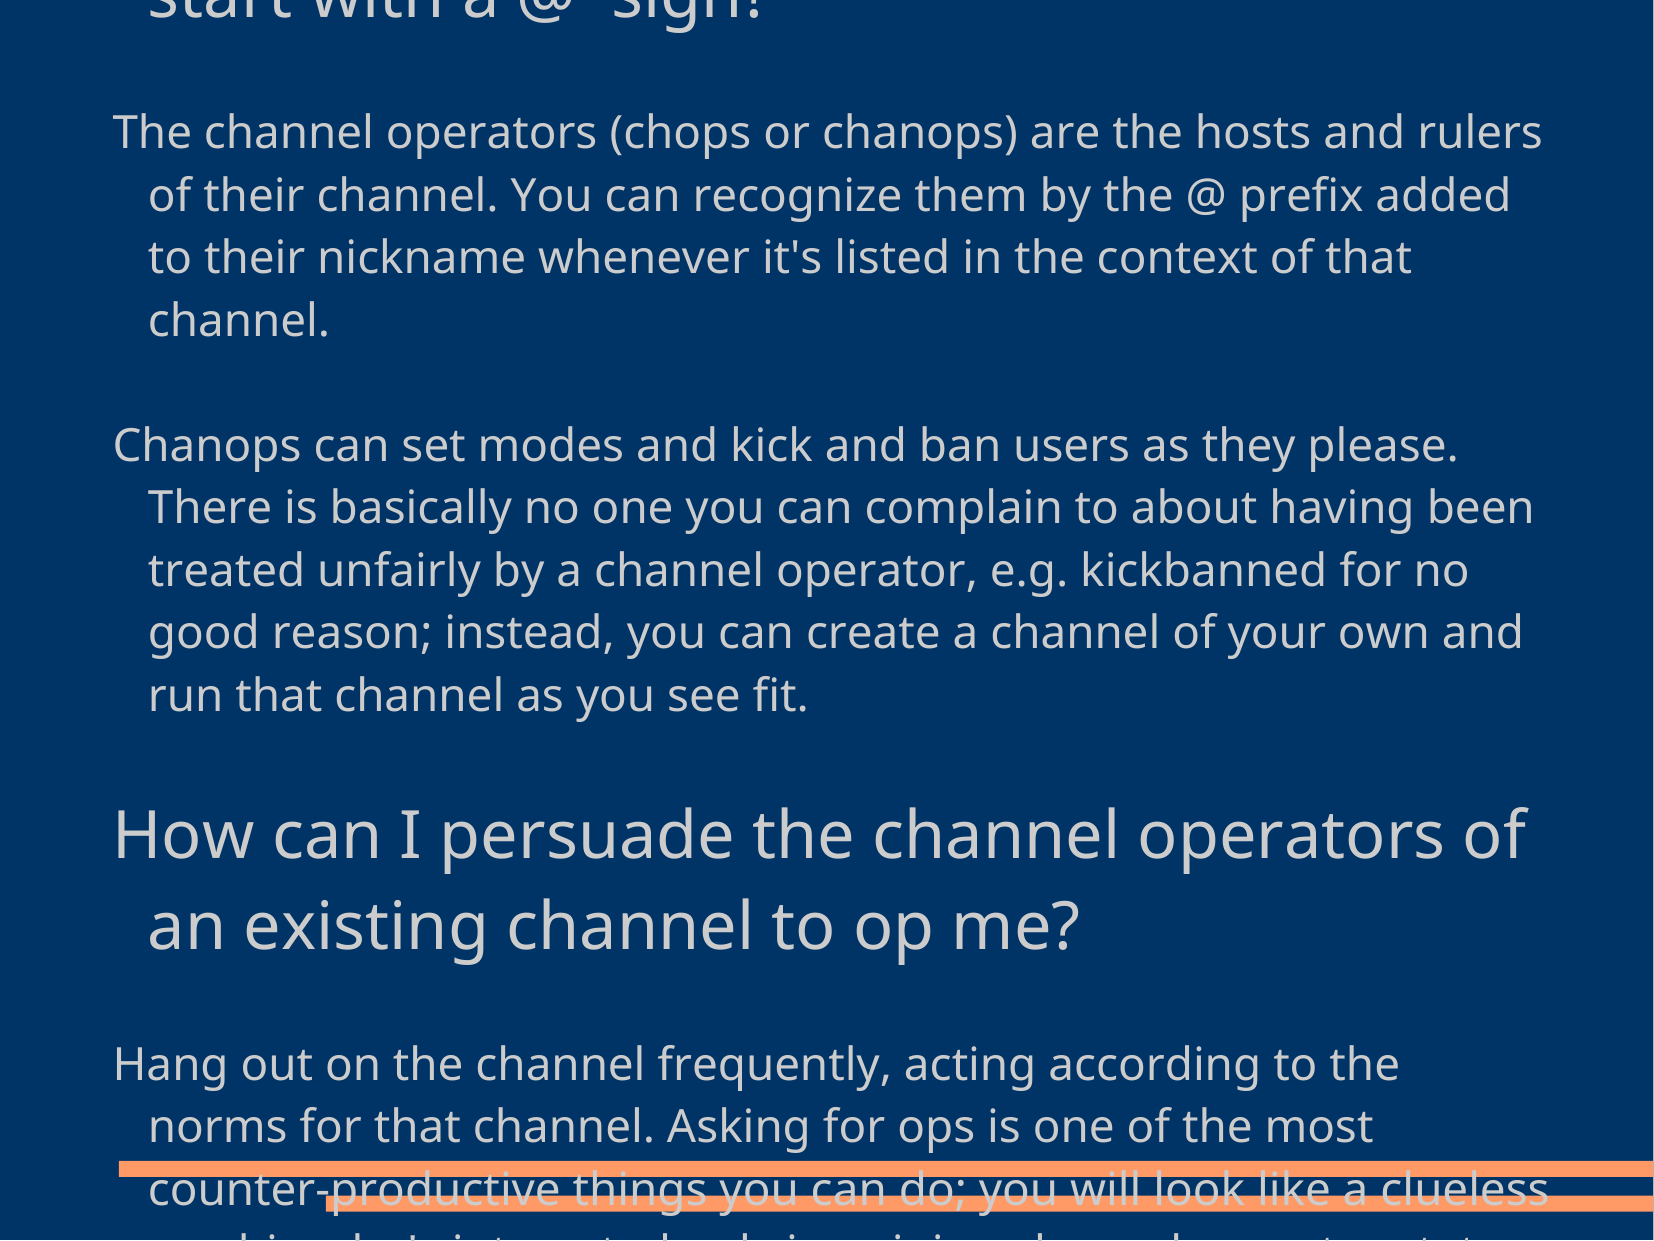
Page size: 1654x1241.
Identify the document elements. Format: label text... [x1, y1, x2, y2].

subtitle Who are these people with nicknames that start with a @ sign? The channel operators (chops or chanops) are the hosts and rulers of their channel. You can recognize them by the @ prefix added to their nickname whenever it's listed in the context of that channel. Chanops can set modes and kick and ban users as they please. There is basically no one you can complain to about having been treated unfairly by a channel operator, e.g. kickbanned for no good reason; instead, you can create a channel of your own and run that channel as you see fit. How can I persuade the channel operators of an existing channel to op me? Hang out on the channel frequently, acting according to the norms for that channel. Asking for ops is one of the most counter-productive things you can do; you will look like a clueless newbie who's interested only in gaining channel operator status. [112, 0, 1552, 1209]
